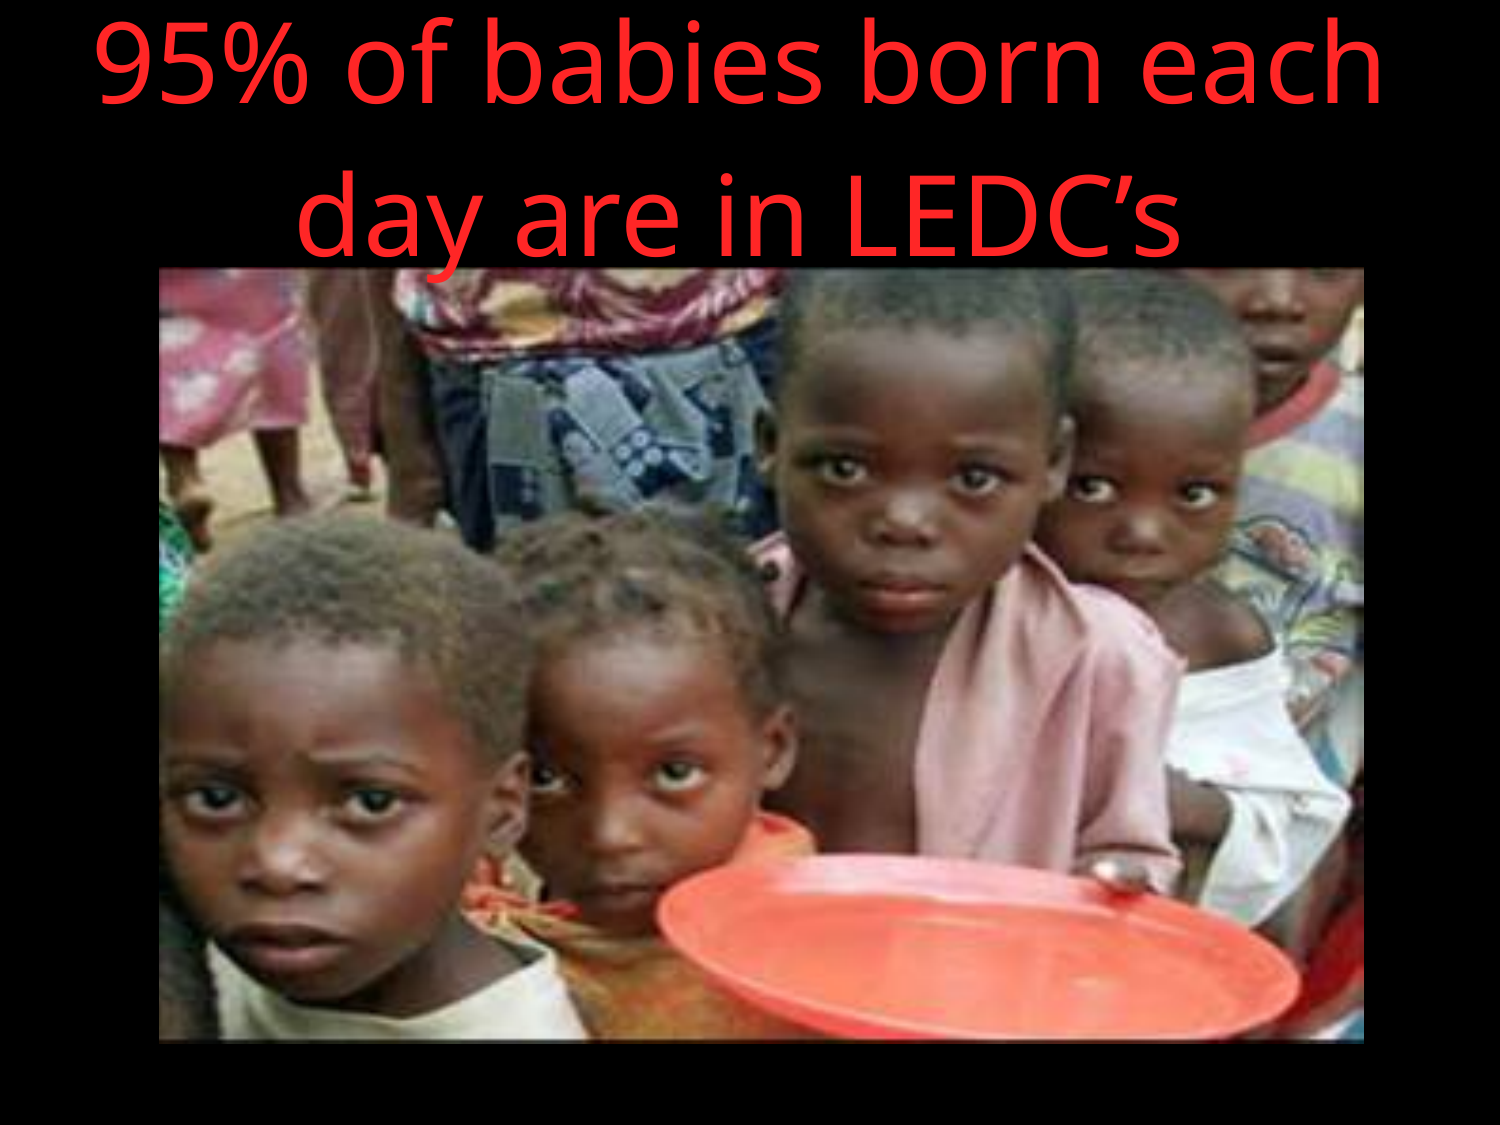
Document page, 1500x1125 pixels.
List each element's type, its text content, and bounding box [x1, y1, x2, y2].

title 95% of babies born each day are in LEDC’s [64, 42, 1415, 231]
picture [159, 267, 1364, 1044]
